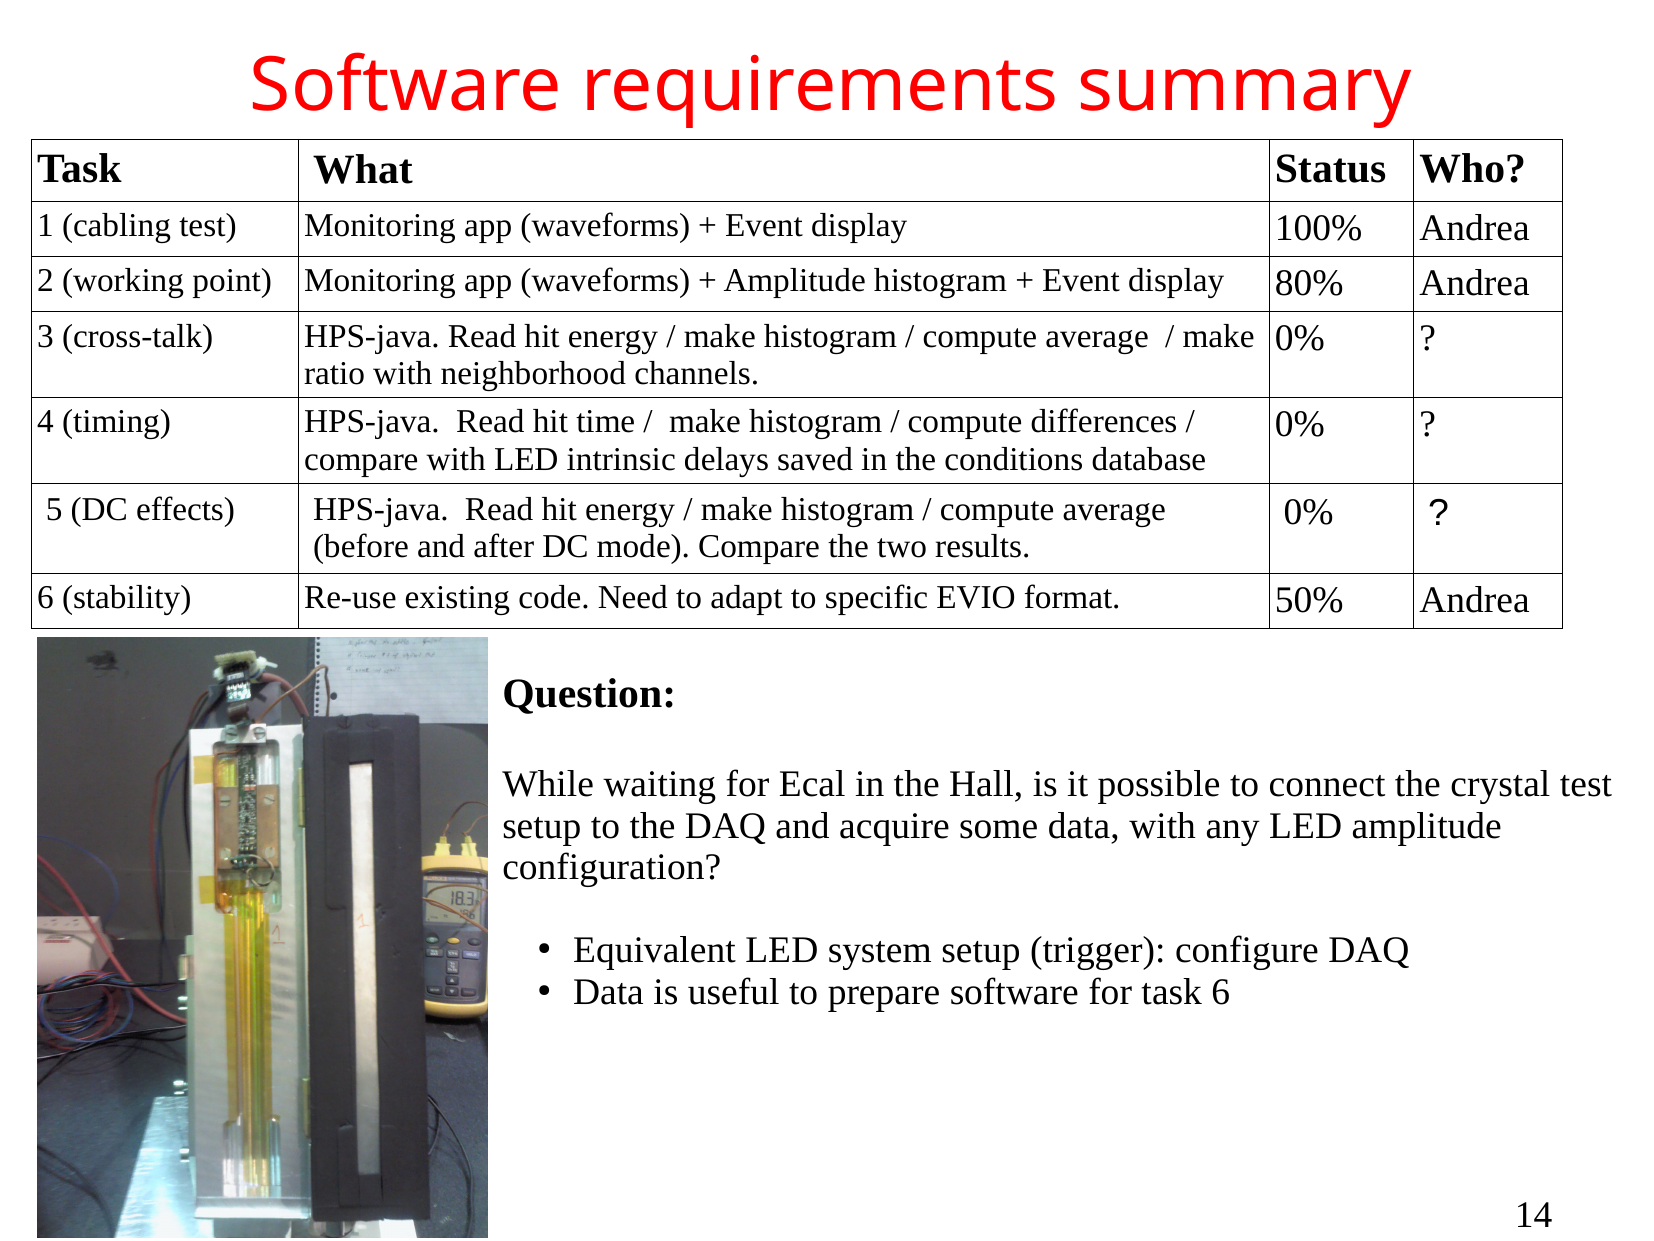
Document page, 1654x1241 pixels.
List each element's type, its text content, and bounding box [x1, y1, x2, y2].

table_cell ? [1414, 312, 1562, 397]
table_cell 0% [1270, 312, 1413, 397]
table_cell 80% [1270, 257, 1413, 311]
table_cell Re-use existing code. Need to adapt to specific EVIO format. [299, 574, 1269, 628]
table_cell 3 (cross-talk) [32, 312, 298, 397]
table_cell Monitoring app (waveforms) + Amplitude histogram + Event display [299, 257, 1269, 311]
table_cell 5 (DC effects) [32, 484, 298, 573]
table_cell 50% [1270, 574, 1413, 628]
table_cell ? [1414, 484, 1562, 573]
table_cell ? [1414, 398, 1562, 483]
table_cell 1 (cabling test) [32, 202, 298, 256]
table_cell 0% [1270, 398, 1413, 483]
table_cell Monitoring app (waveforms) + Event display [299, 202, 1269, 256]
table_cell Andrea [1414, 202, 1562, 256]
table_header What [299, 140, 1269, 201]
table_header Who? [1414, 140, 1562, 201]
table_cell 2 (working point) [32, 257, 298, 311]
picture [37, 637, 488, 1238]
table_cell 4 (timing) [32, 398, 298, 483]
table_cell 0% [1270, 484, 1413, 573]
table_header Task [32, 140, 298, 201]
table_cell HPS-java. Read hit energy / make histogram / compute average / make ratio with neighborhood channels. [299, 312, 1269, 397]
text_box Question: While waiting for Ecal in the Hall, is it possible to connect the crystal test setup to the DAQ and acquire some data, with any LED amplitude configuration? Equivalent LED system setup (trigger): configure DAQ Data is useful to prepare software for task 6 [487, 663, 1651, 1230]
table_cell HPS-java. Read hit energy / make histogram / compute average (before and after DC mode). Compare the two results. [299, 484, 1269, 573]
table_cell 6 (stability) [32, 574, 298, 628]
table_cell 100% [1270, 202, 1413, 256]
table_cell Andrea [1414, 257, 1562, 311]
title Software requirements summary [86, 11, 1576, 151]
table_cell Andrea [1414, 574, 1562, 628]
table_header Status [1270, 140, 1413, 201]
table_cell HPS-java. Read hit time / make histogram / compute differences / compare with LED intrinsic delays saved in the conditions database [299, 398, 1269, 483]
